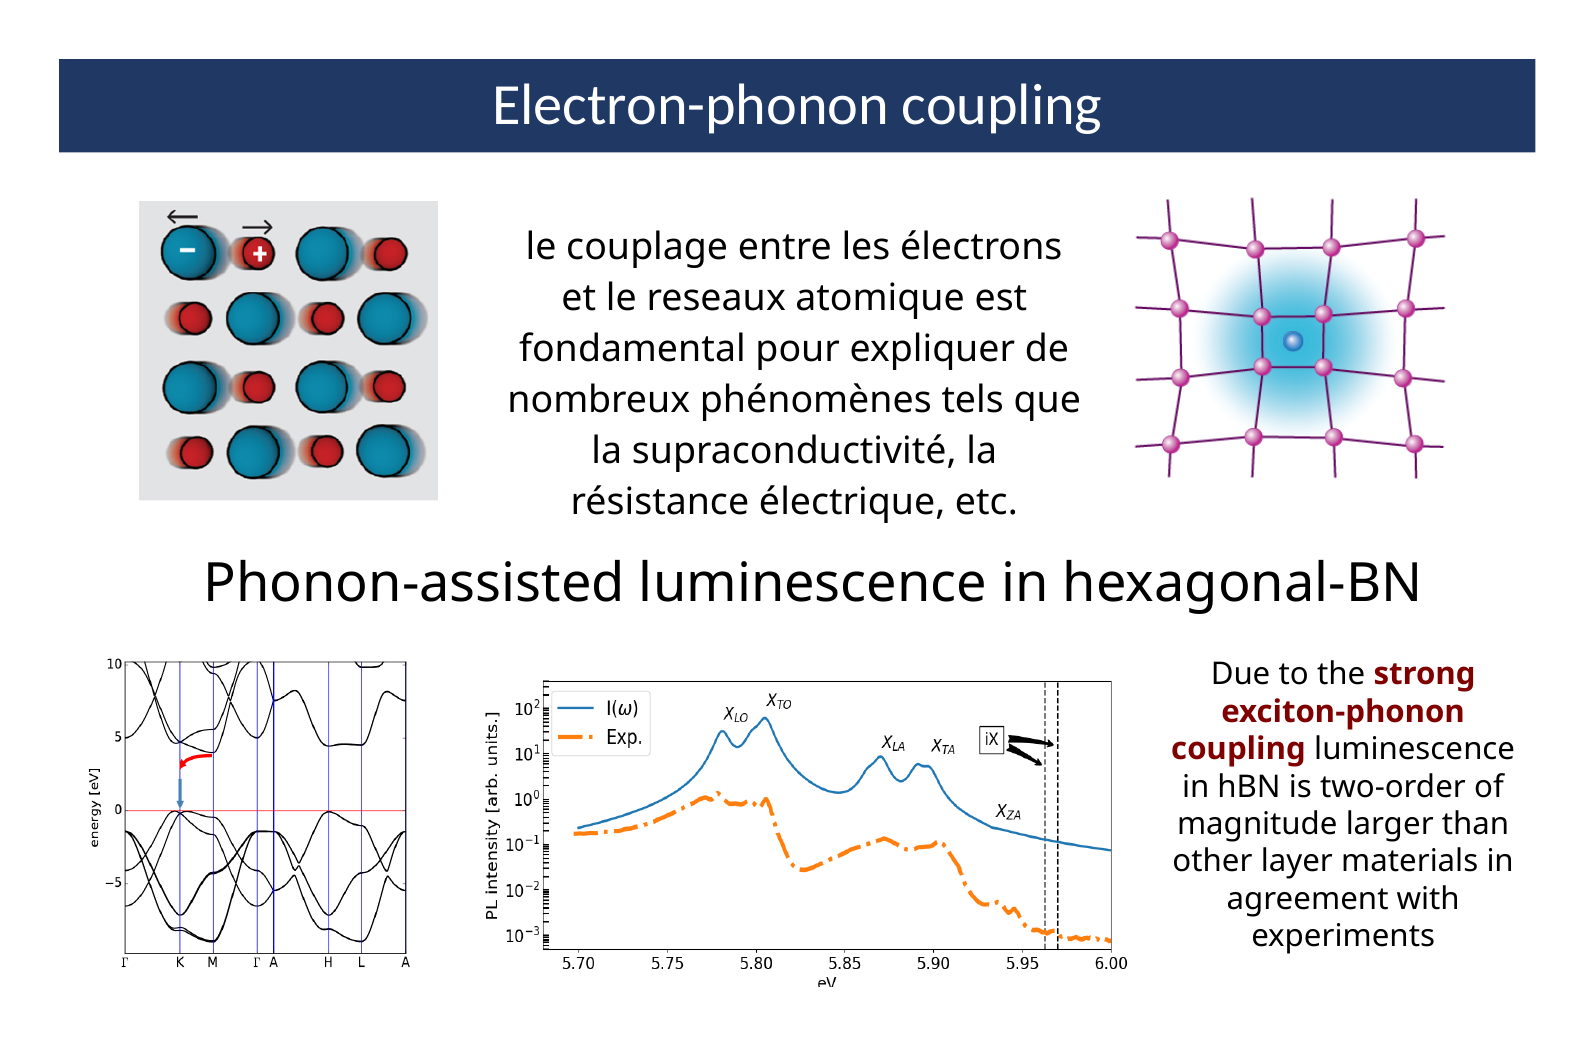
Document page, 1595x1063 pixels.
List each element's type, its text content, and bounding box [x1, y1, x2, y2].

picture [69, 639, 426, 988]
title Electron-phonon coupling [59, 59, 1536, 153]
picture [133, 201, 438, 502]
text_box le couplage entre les électrons et le reseaux atomique est fondamental pour expliquer de nombreux phénomènes tels que la supraconductivité, la résistance électrique, etc. [490, 212, 1099, 497]
text_box Phonon-assisted luminescence in hexagonal-BN [86, 540, 1541, 621]
picture [1104, 169, 1477, 508]
picture [451, 639, 1184, 987]
text_box Due to the strong exciton-phonon coupling luminescence in hBN is two-order of magnitude larger than other layer materials in agreement with experiments [1145, 646, 1542, 922]
